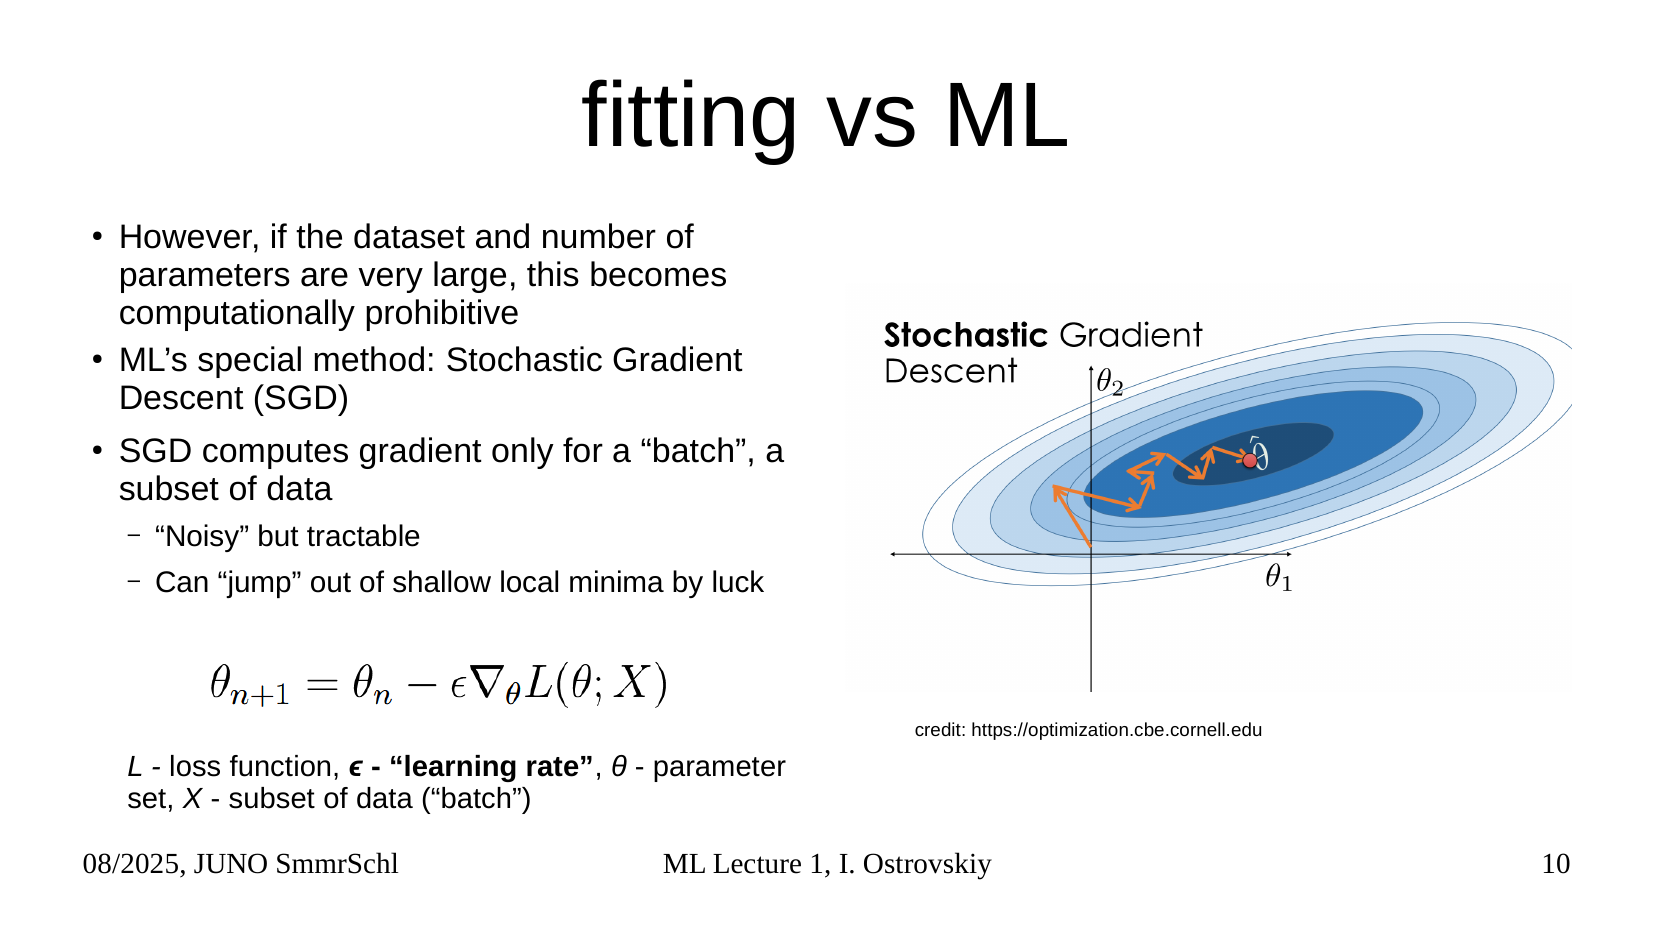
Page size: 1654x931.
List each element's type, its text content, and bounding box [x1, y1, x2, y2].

title fitting vs ML [82, 37, 1571, 193]
text_box L - loss function, ϵ - “learning rate”, θ - parameter set, X - subset of data (“batch”) [112, 742, 826, 855]
text_box credit: https://optimization.cbe.cornell.edu [900, 712, 1275, 812]
list However, if the dataset and number of parameters are very large, this becomes computationally prohibitive ML’s special method: Stochastic Gradient Descent (SGD) SGD computes gradient only for a “batch”, a subset of data “Noisy” but tractable Can “jump” out of shallow local minima by luck [82, 217, 809, 601]
picture [845, 283, 1572, 692]
picture [188, 643, 676, 725]
